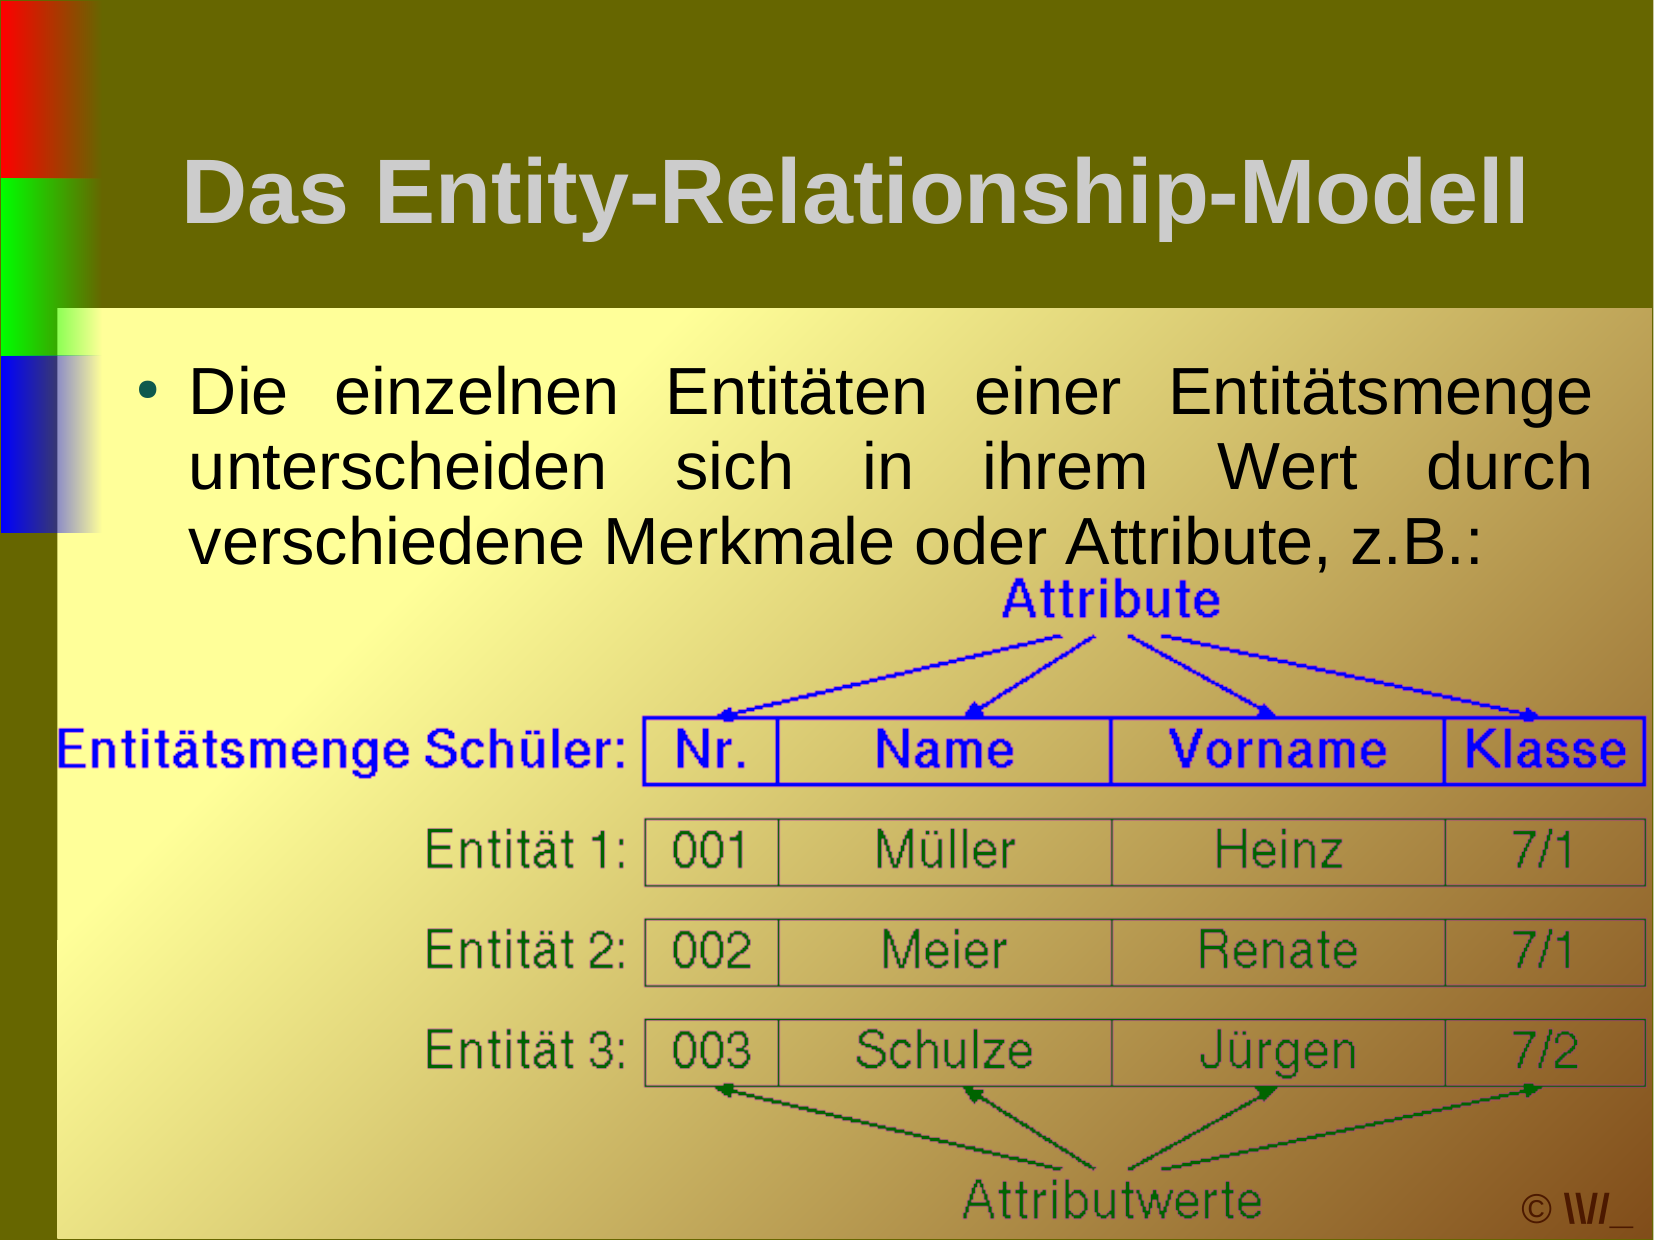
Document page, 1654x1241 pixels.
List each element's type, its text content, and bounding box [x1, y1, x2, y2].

picture [53, 566, 1649, 1234]
title Das Entity-Relationship-Modell [118, 88, 1595, 296]
list Die einzelnen Entitäten einer Entitätsmenge unterscheiden sich in ihrem Wert durch verschiedene Merkmale oder Attribute, z.B.: [118, 354, 1595, 566]
